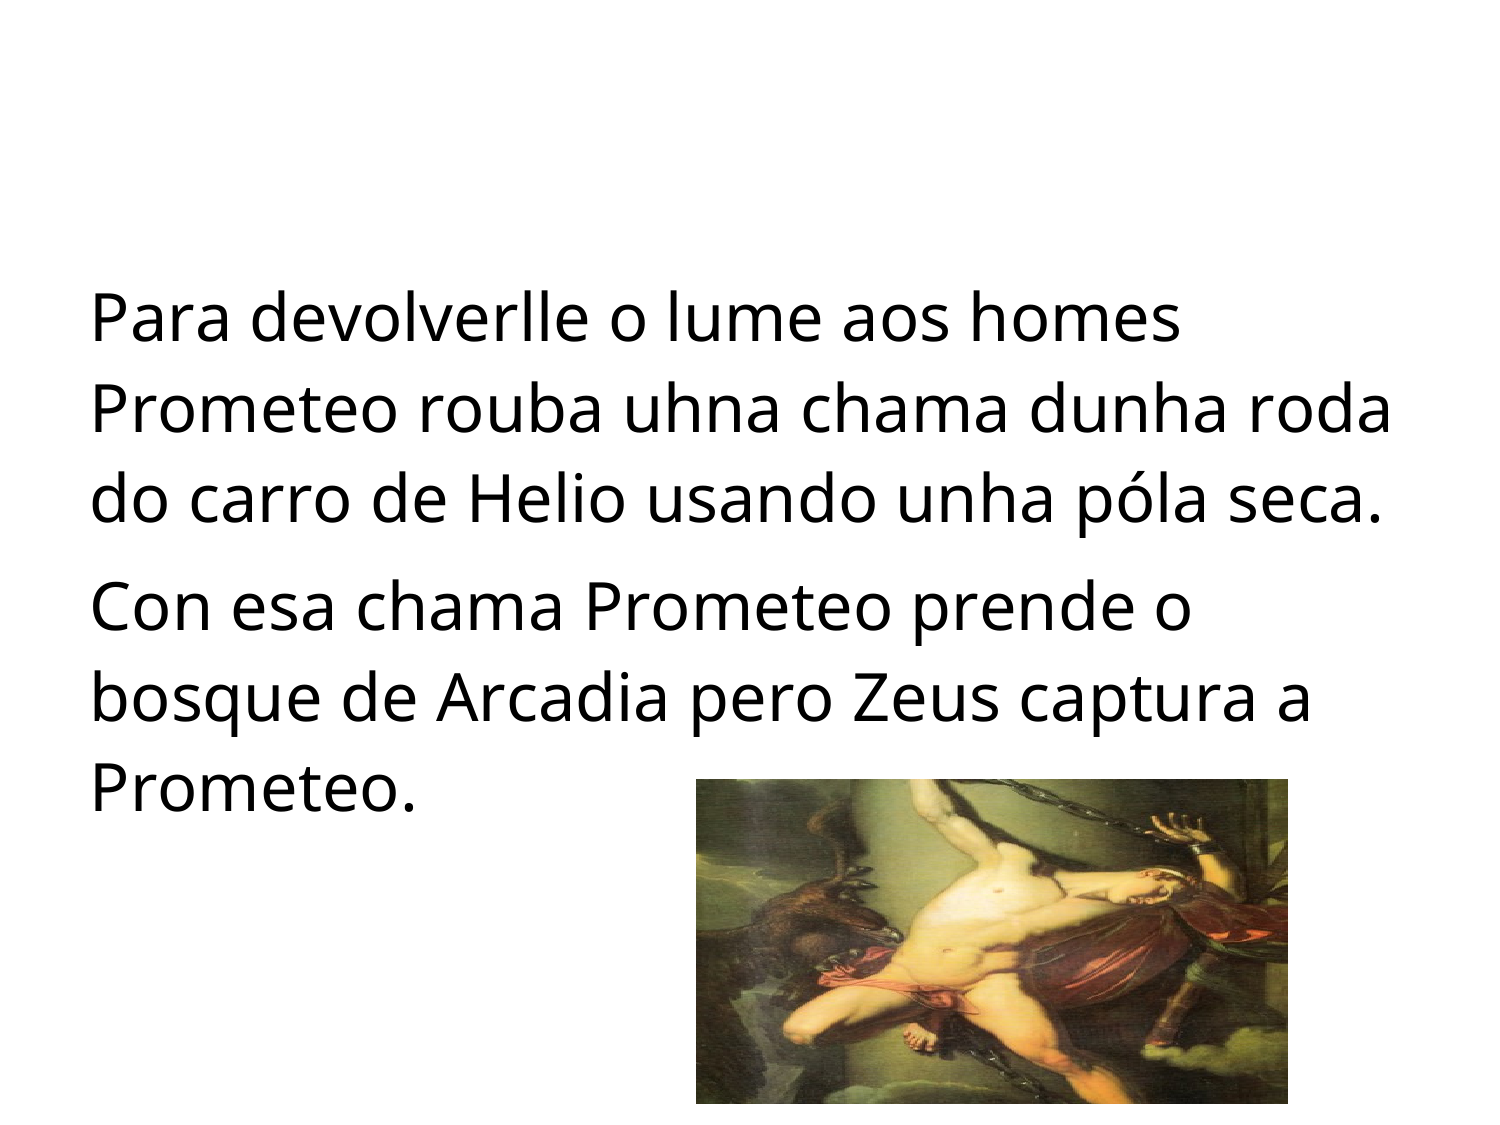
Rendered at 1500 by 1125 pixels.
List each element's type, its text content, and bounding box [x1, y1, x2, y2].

picture [696, 779, 1288, 1104]
list Para devolverlle o lume aos homes Prometeo rouba uhna chama dunha roda do carro de Helio usando unha póla seca. Con esa chama Prometeo prende o bosque de Arcadia pero Zeus captura a Prometeo. [75, 262, 1426, 660]
